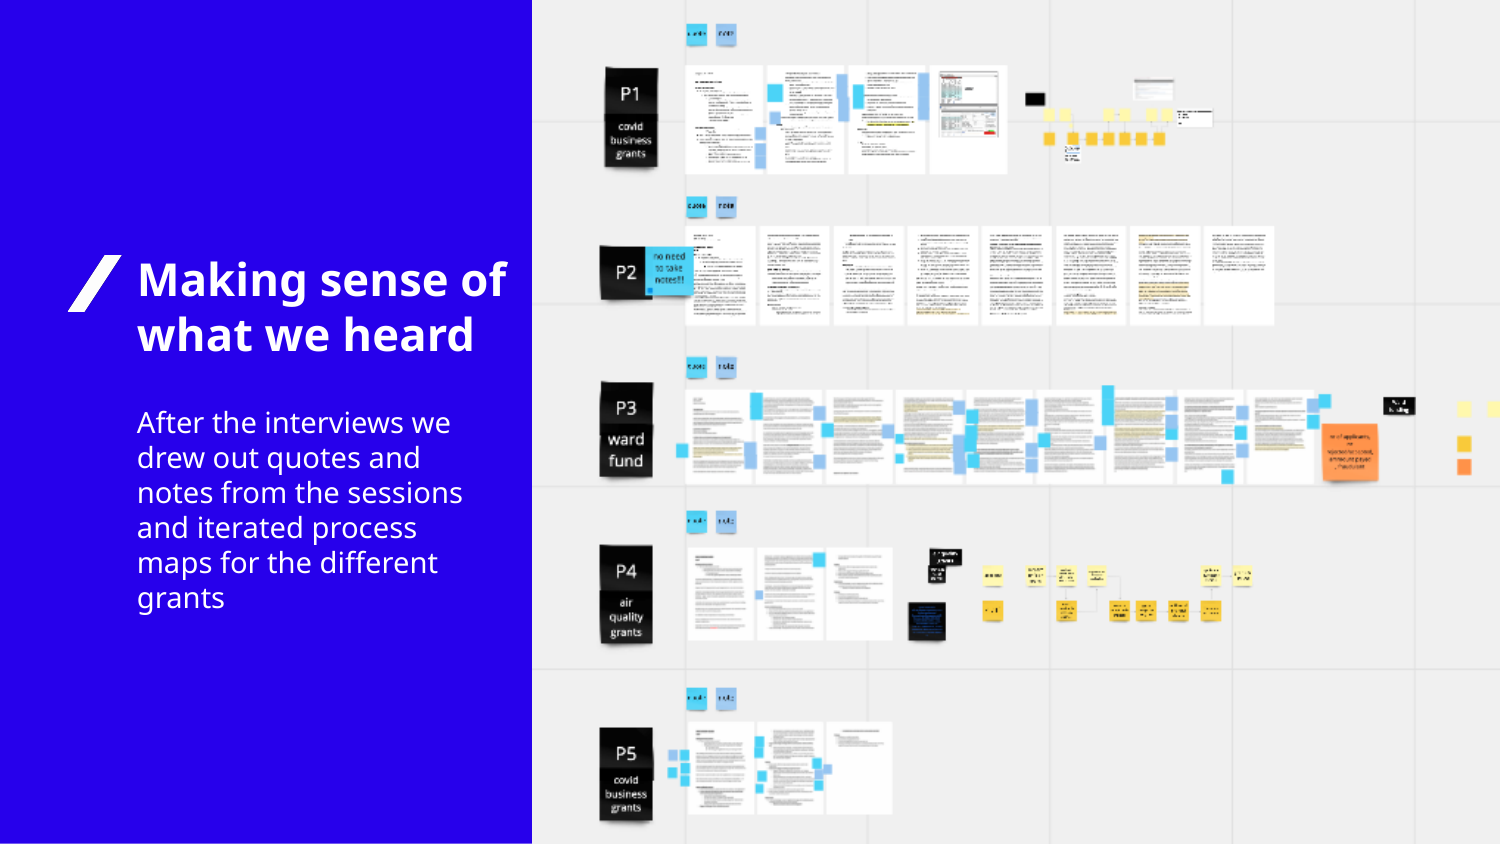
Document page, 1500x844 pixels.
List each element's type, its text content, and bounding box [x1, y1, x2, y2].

title Making sense of what we heard [121, 236, 532, 378]
picture [532, 0, 1500, 844]
title After the interviews we drew out quotes and notes from the sessions and iterated process maps for the different grants [121, 389, 515, 661]
picture [67, 255, 121, 312]
